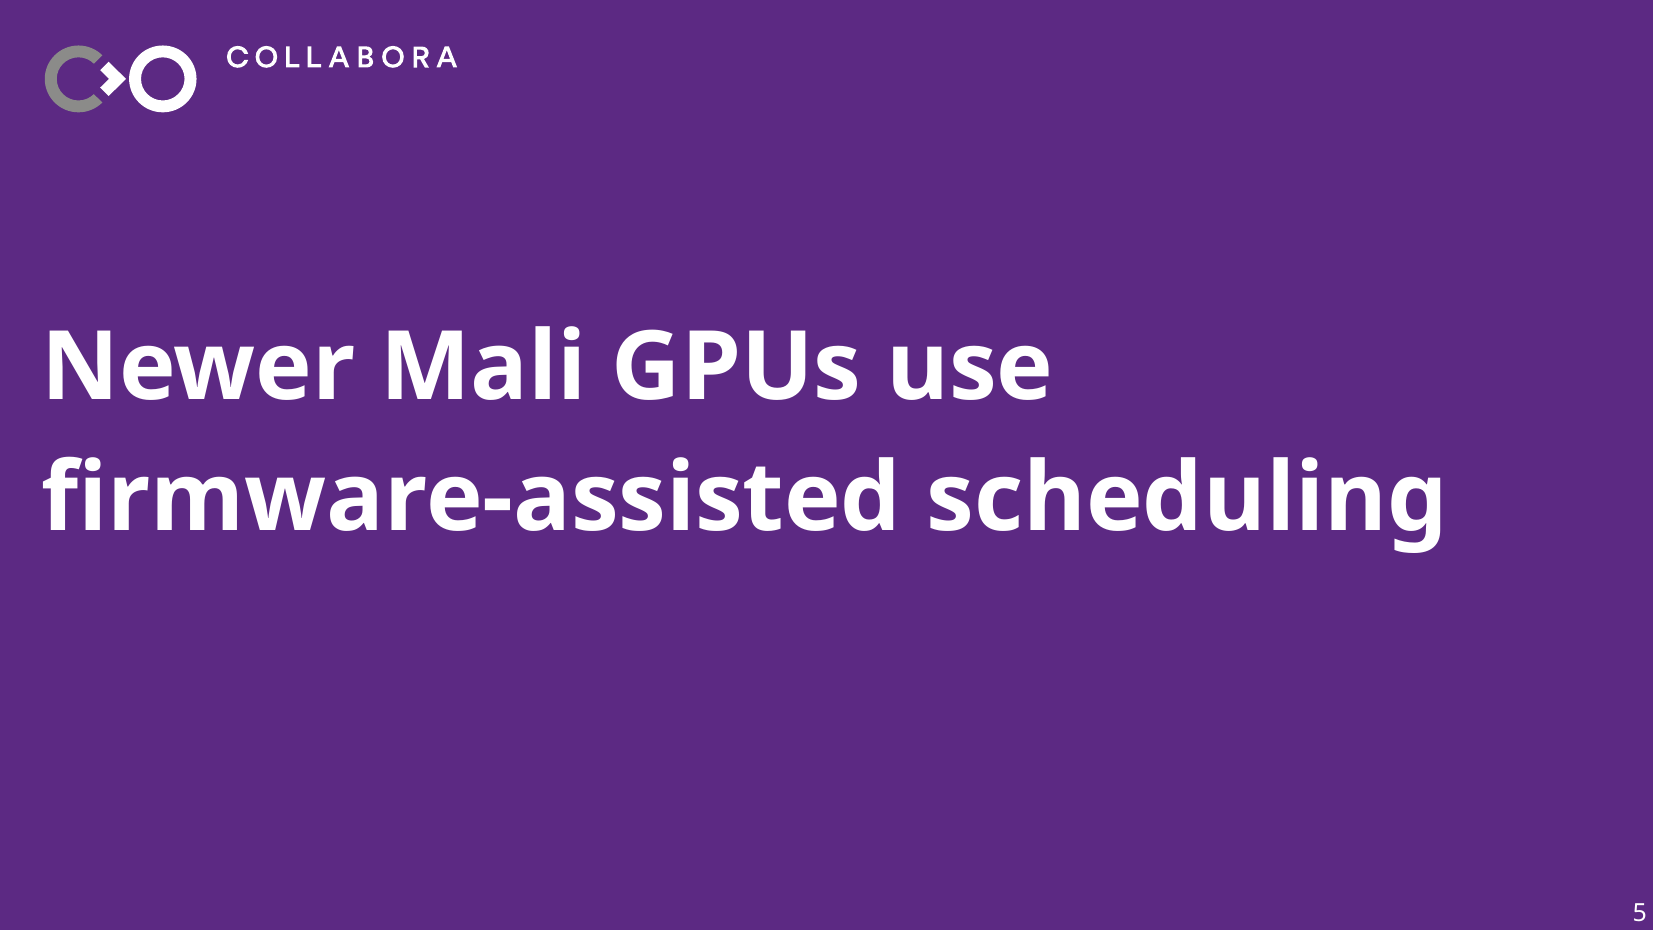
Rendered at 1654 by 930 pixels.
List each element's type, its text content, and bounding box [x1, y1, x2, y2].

title Newer Mali GPUs use firmware-assisted scheduling [41, 315, 1529, 541]
